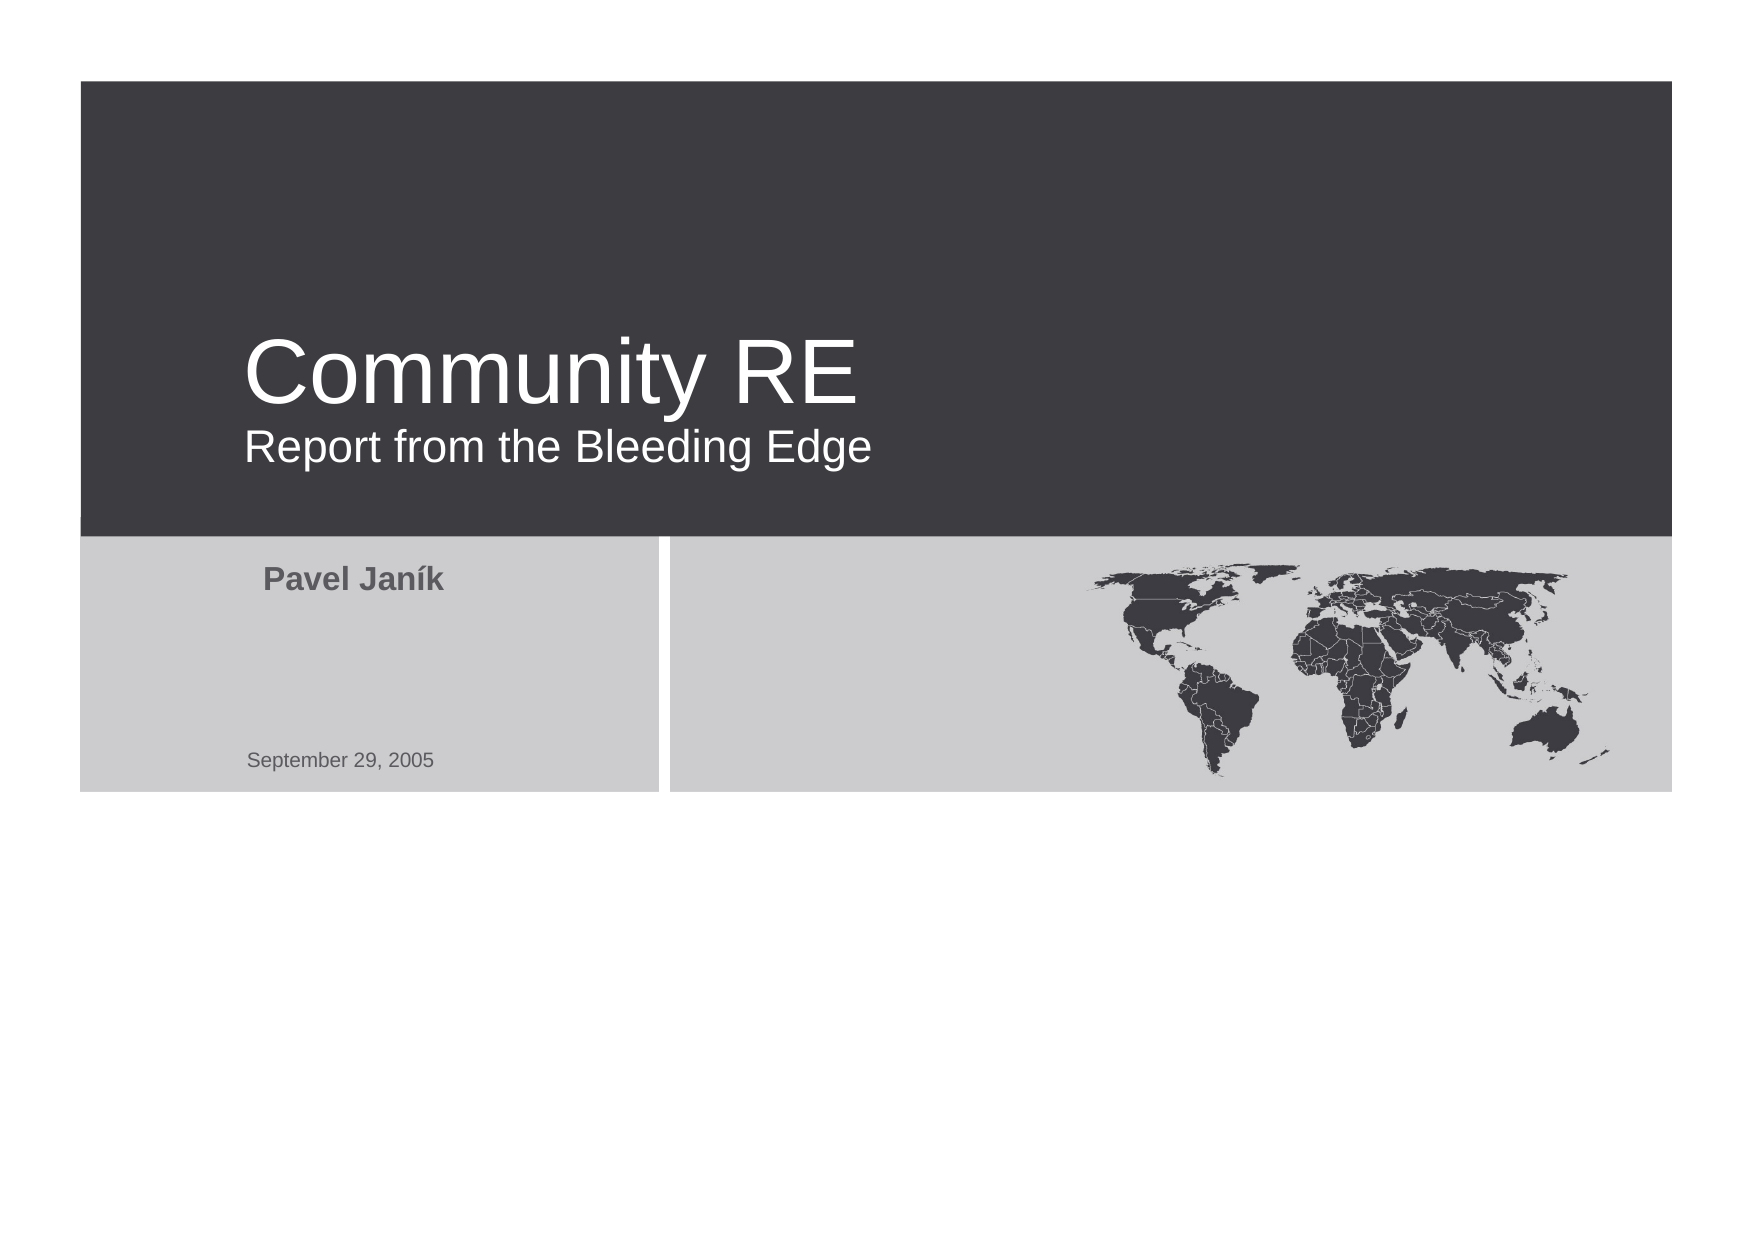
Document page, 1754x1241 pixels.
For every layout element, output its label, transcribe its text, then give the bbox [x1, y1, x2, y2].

picture [80, 537, 659, 792]
text_box Pavel Janík [228, 558, 618, 730]
title Community RE Report from the Bleeding Edge [229, 223, 1662, 473]
picture [670, 537, 1672, 792]
